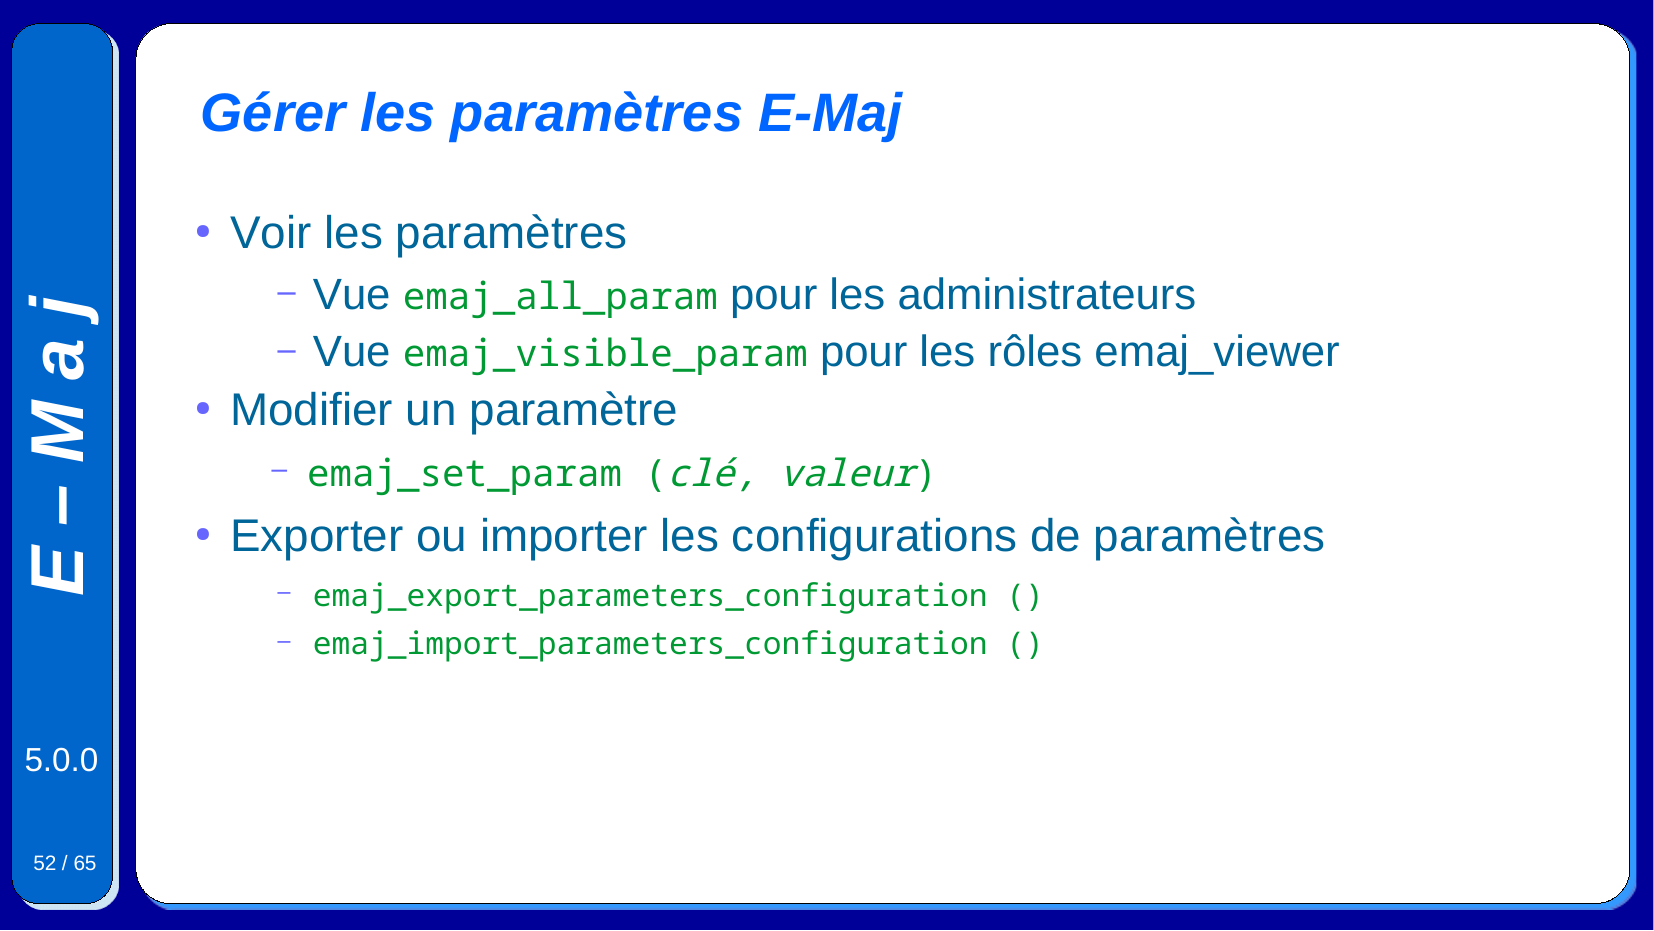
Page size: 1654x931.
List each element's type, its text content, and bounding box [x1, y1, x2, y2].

list Voir les paramètres Vue emaj_all_param pour les administrateurs Vue emaj_visible_param pour les rôles emaj_viewer Modifier un paramètre emaj_set_param (clé, valeur) Exporter ou importer les configurations de paramètres emaj_export_parameters_configuration () emaj_import_parameters_configuration () [177, 206, 1587, 827]
title Gérer les paramètres E-Maj [200, 34, 1575, 191]
